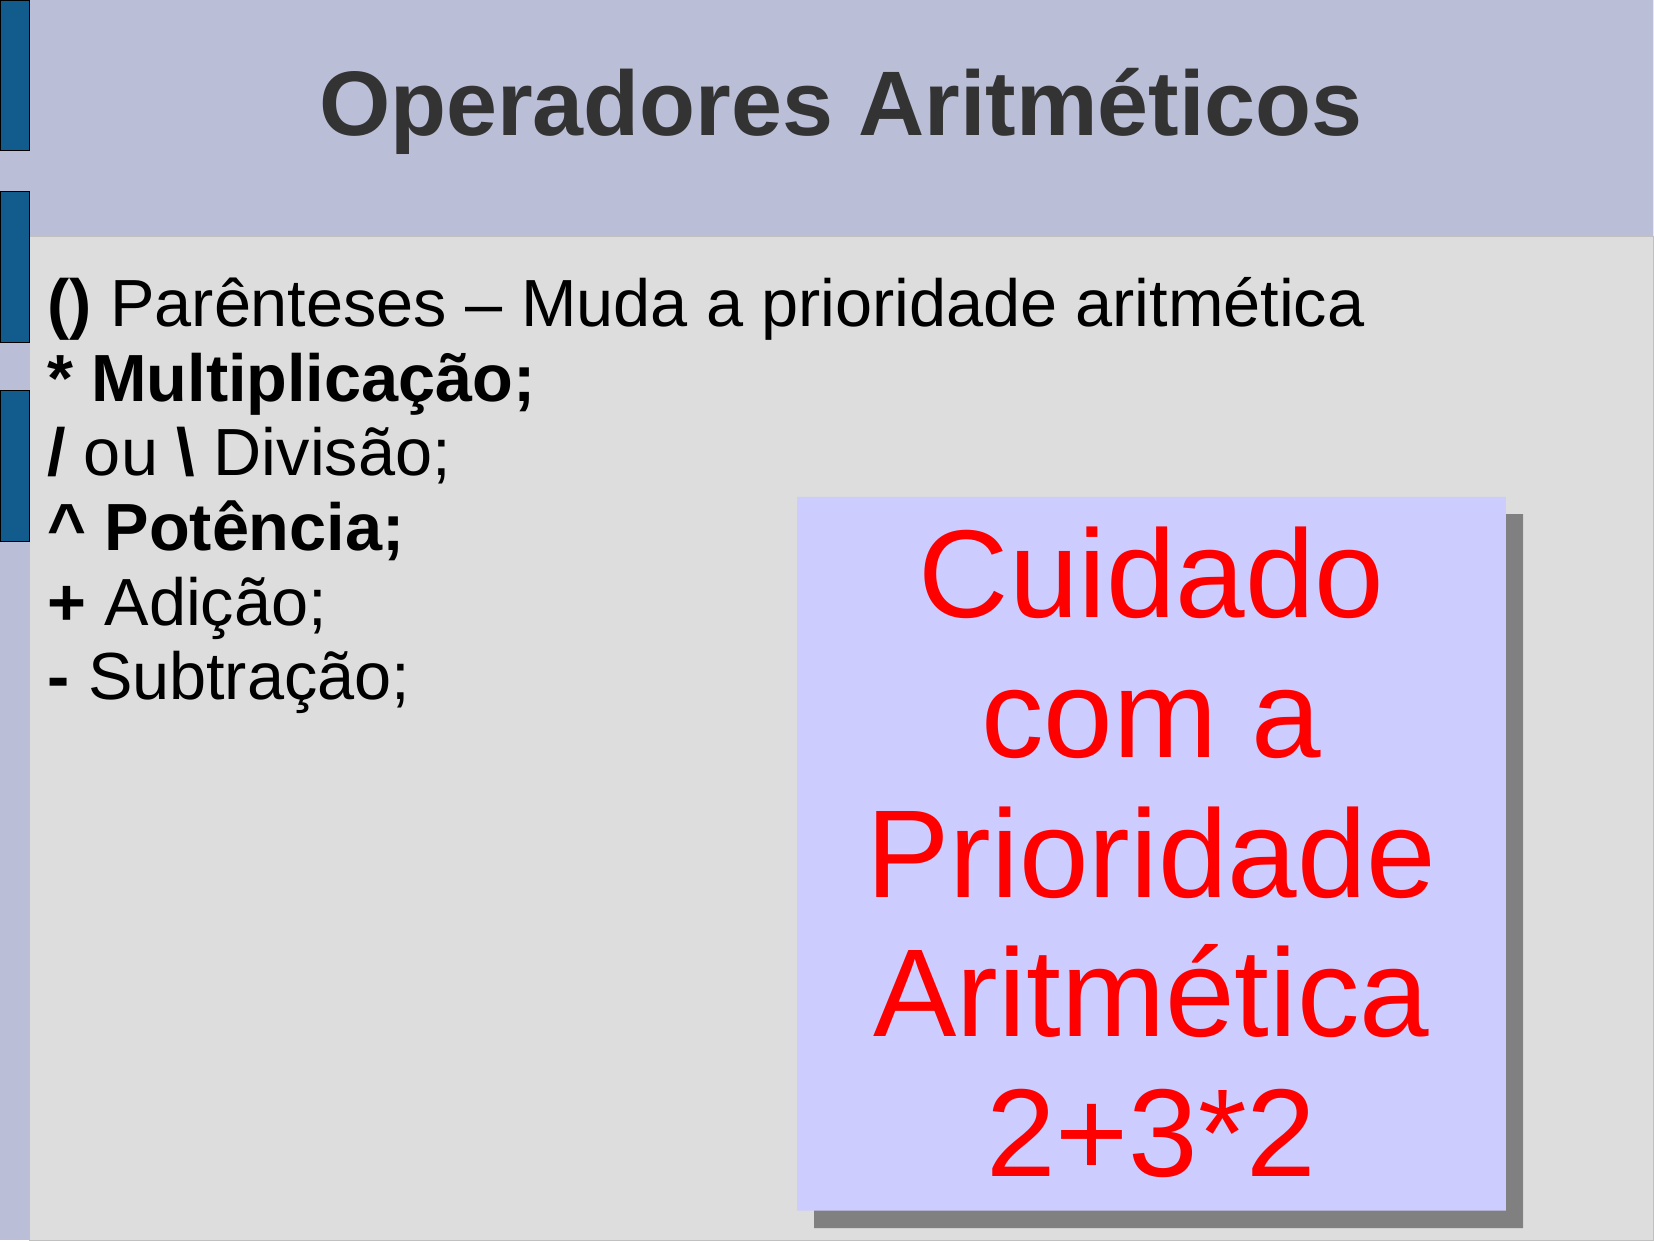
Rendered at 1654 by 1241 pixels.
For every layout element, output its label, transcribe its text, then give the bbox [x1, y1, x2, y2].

title Operadores Aritméticos [29, 0, 1654, 208]
list () Parênteses – Muda a prioridade aritmética * Multiplicação; / ou \ Divisão; ^ Potência; + Adição; - Subtração; [29, 265, 1625, 904]
text_box Cuidado com a Prioridade Aritmética 2+3*2 [797, 496, 1506, 1211]
